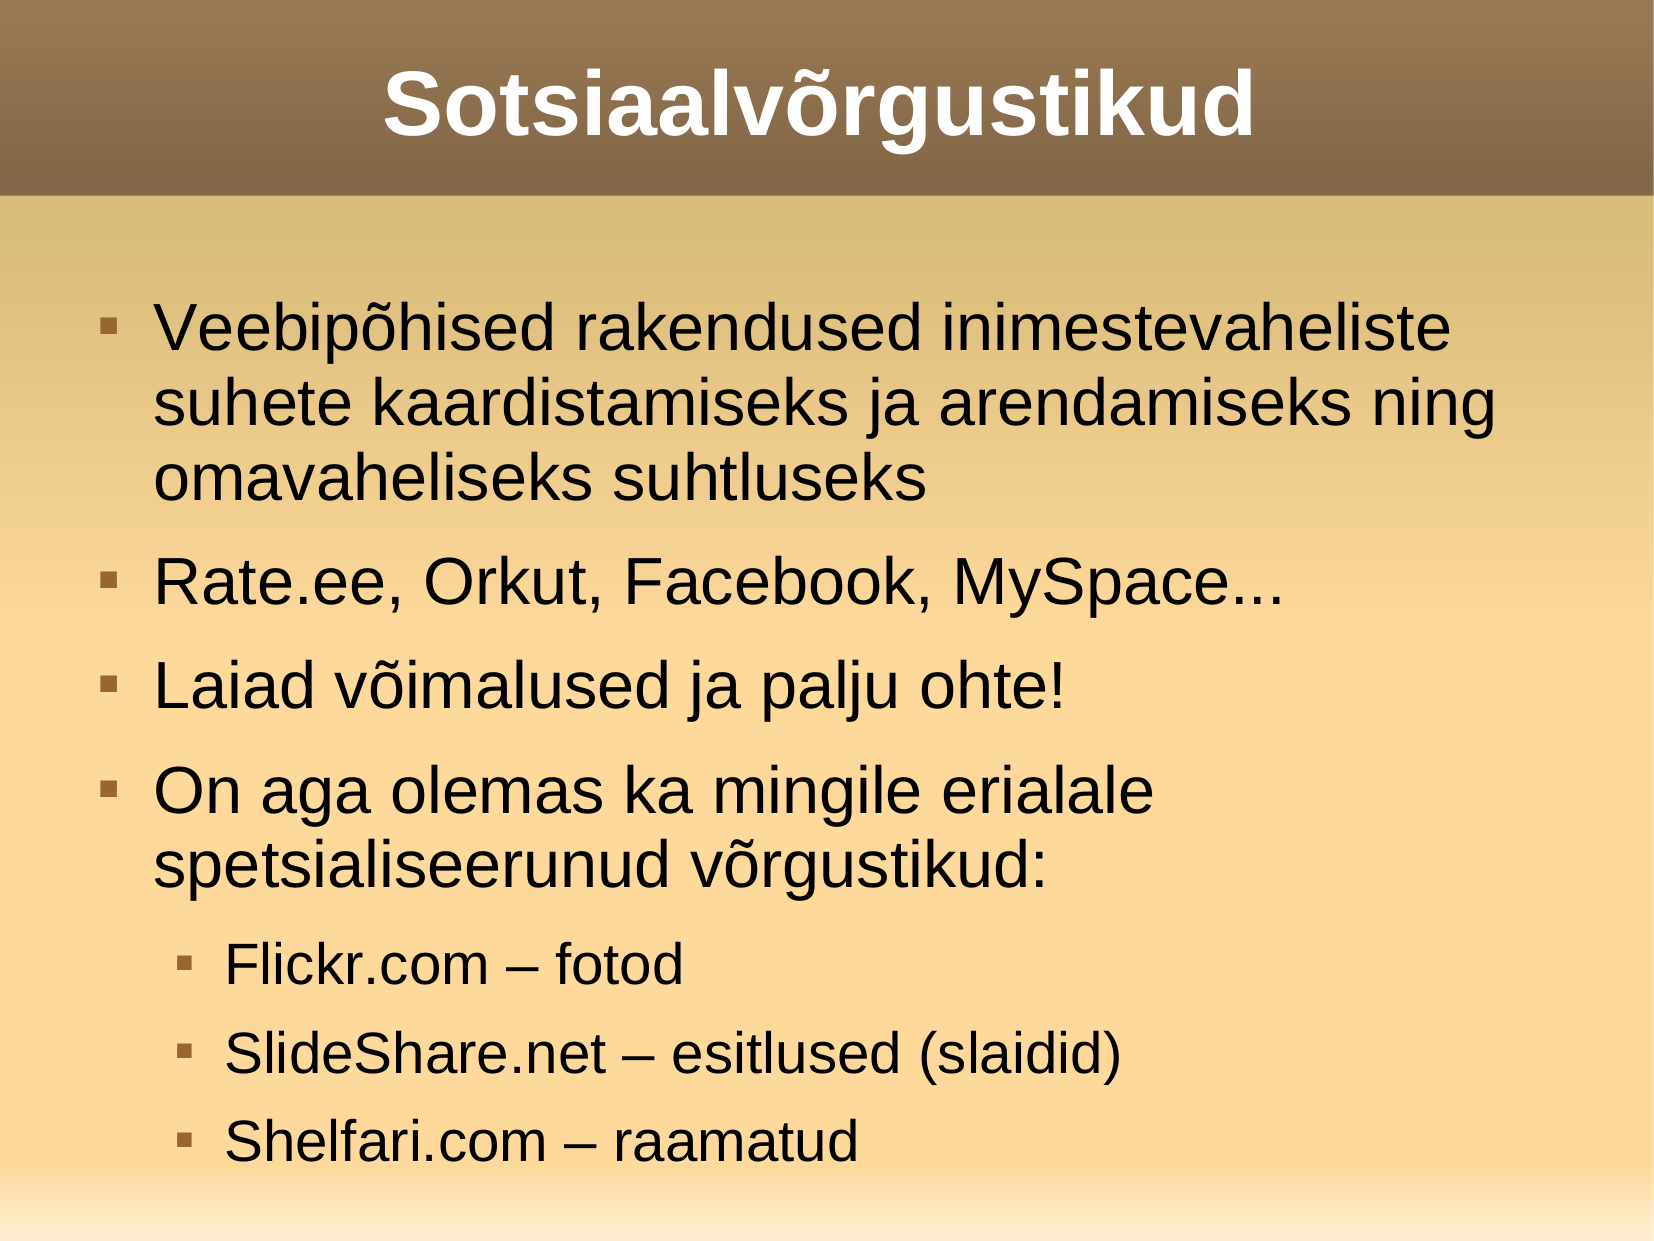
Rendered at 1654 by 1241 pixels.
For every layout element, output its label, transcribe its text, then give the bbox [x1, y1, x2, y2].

picture [0, 0, 1654, 1241]
list Veebipõhised rakendused inimestevaheliste suhete kaardistamiseks ja arendamiseks ning omavaheliseks suhtluseks Rate.ee, Orkut, Facebook, MySpace... Laiad võimalused ja palju ohte! On aga olemas ka mingile erialale spetsialiseerunud võrgustikud: Flickr.com – fotod SlideShare.net – esitlused (slaidid) Shelfari.com – raamatud [82, 290, 1571, 1175]
title Sotsiaalvõrgustikud [76, 7, 1565, 200]
